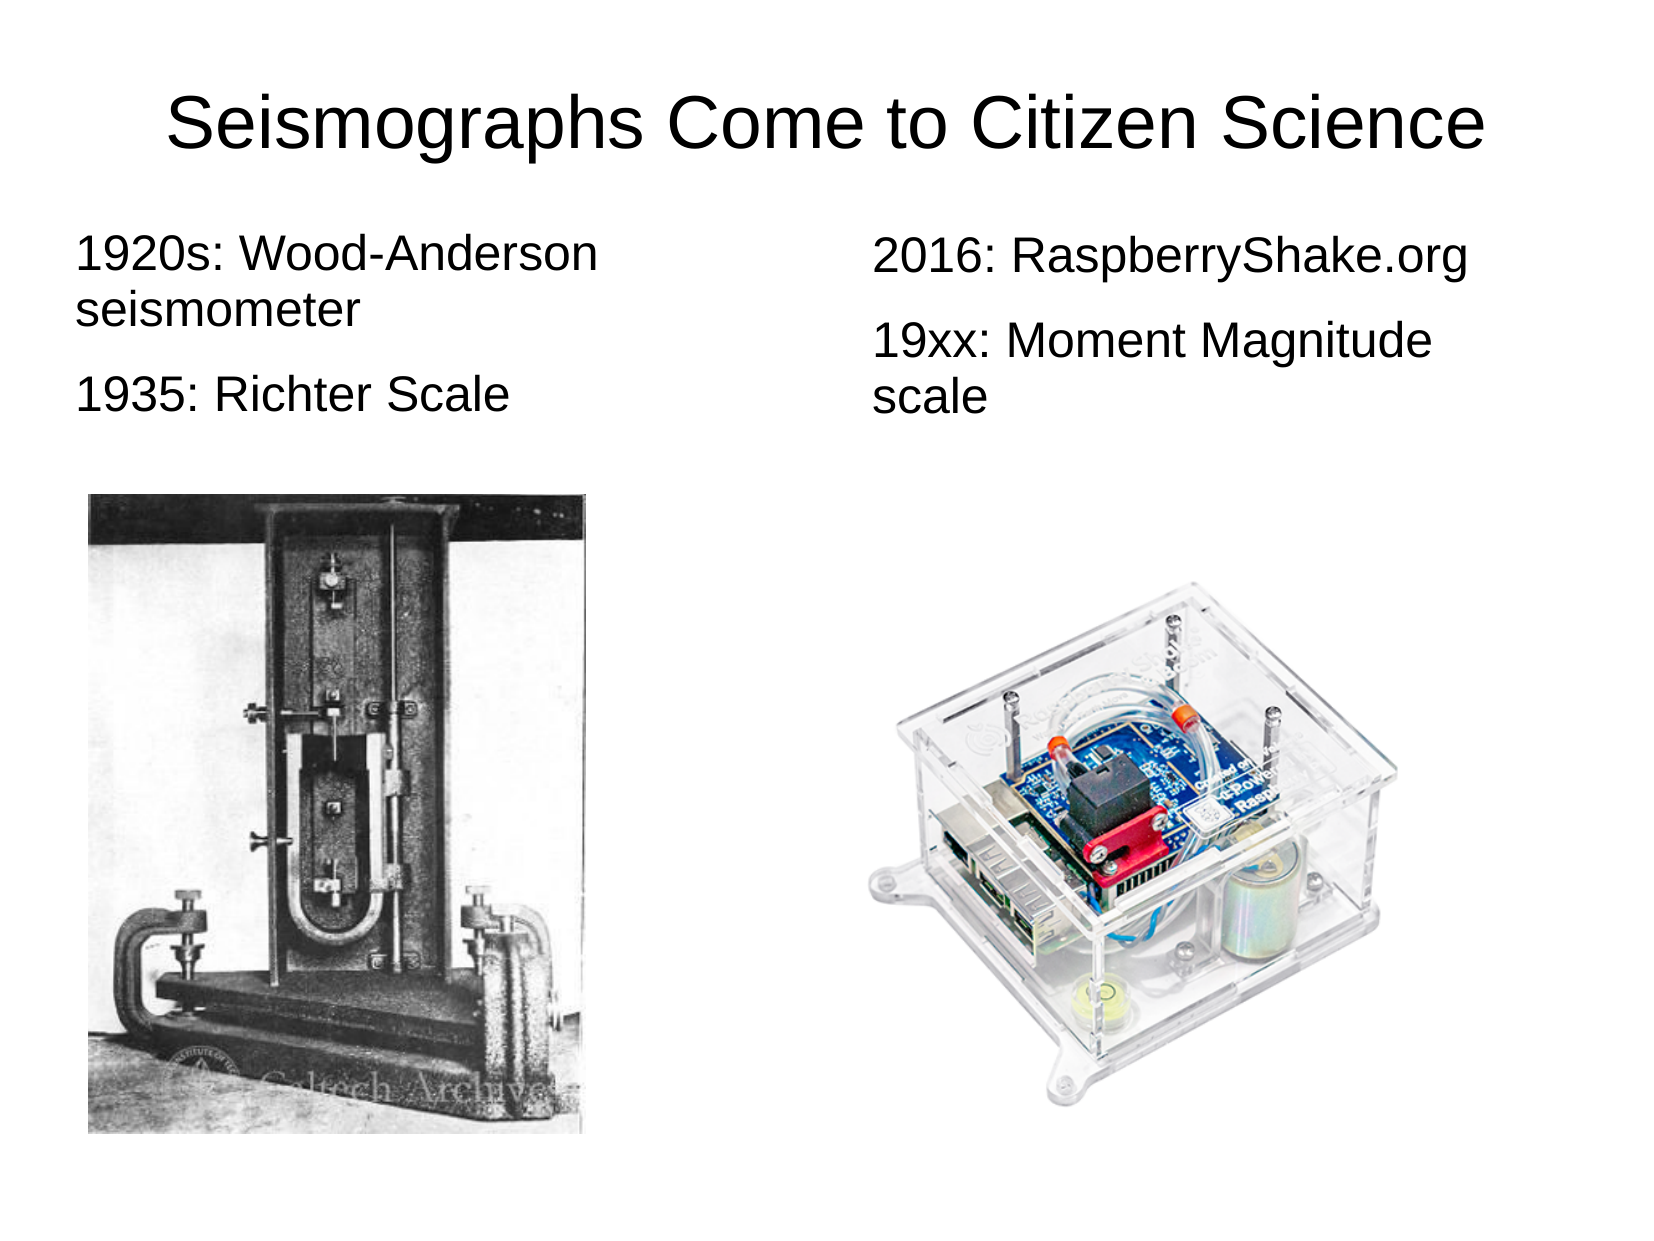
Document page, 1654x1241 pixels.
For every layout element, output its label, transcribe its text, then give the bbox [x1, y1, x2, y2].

list 1920s: Wood-Anderson seismometer 1935: Richter Scale [75, 225, 802, 466]
list 2016: RaspberryShake.org 19xx: Moment Magnitude scale [801, 226, 1528, 533]
picture [630, 533, 1624, 1156]
title Seismographs Come to Citizen Science [82, 49, 1571, 196]
picture [88, 494, 586, 1134]
